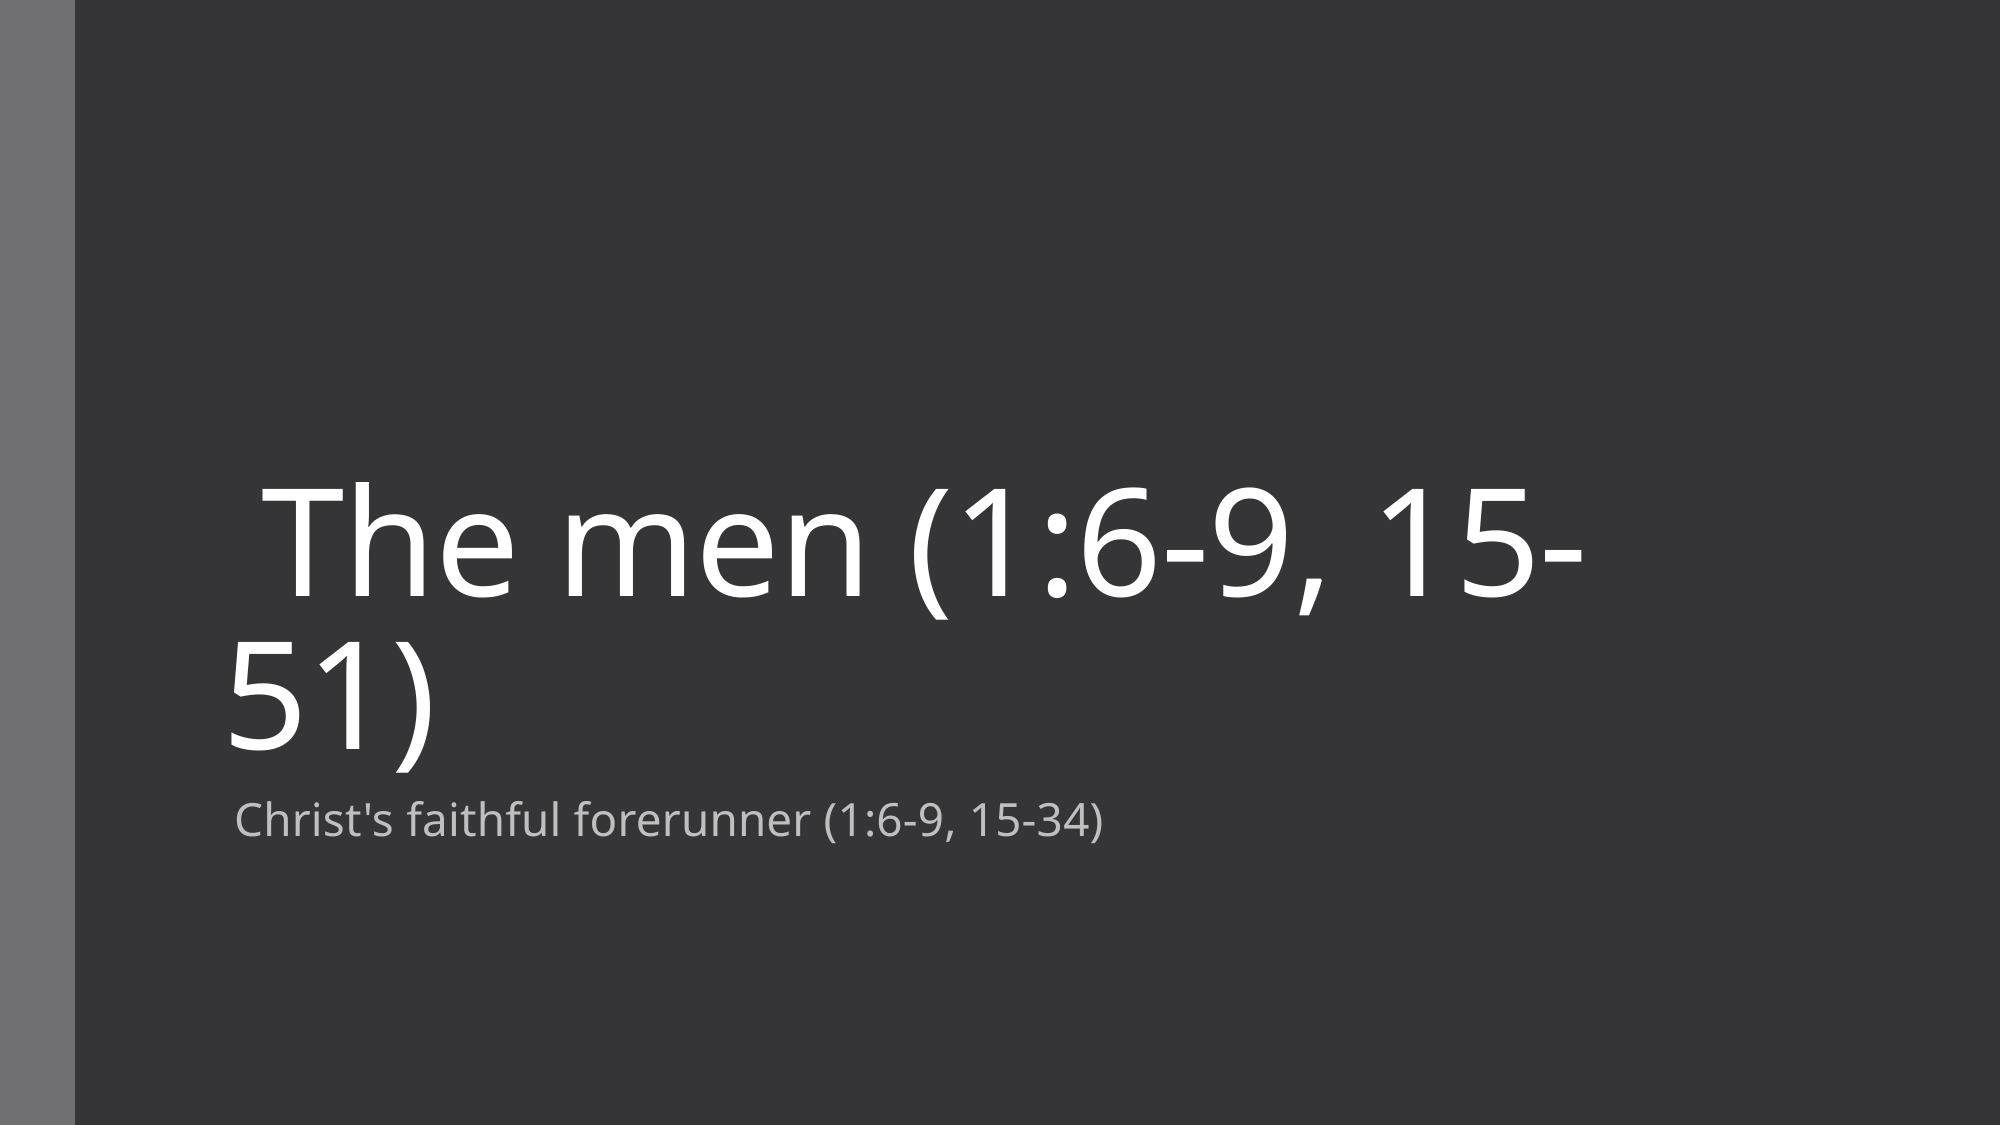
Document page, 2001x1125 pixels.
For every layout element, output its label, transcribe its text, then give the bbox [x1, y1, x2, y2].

subtitle Christ's faithful forerunner (1:6-9, 15-34) [206, 787, 1752, 1066]
title The men (1:6-9, 15-51) [206, 124, 1752, 787]
